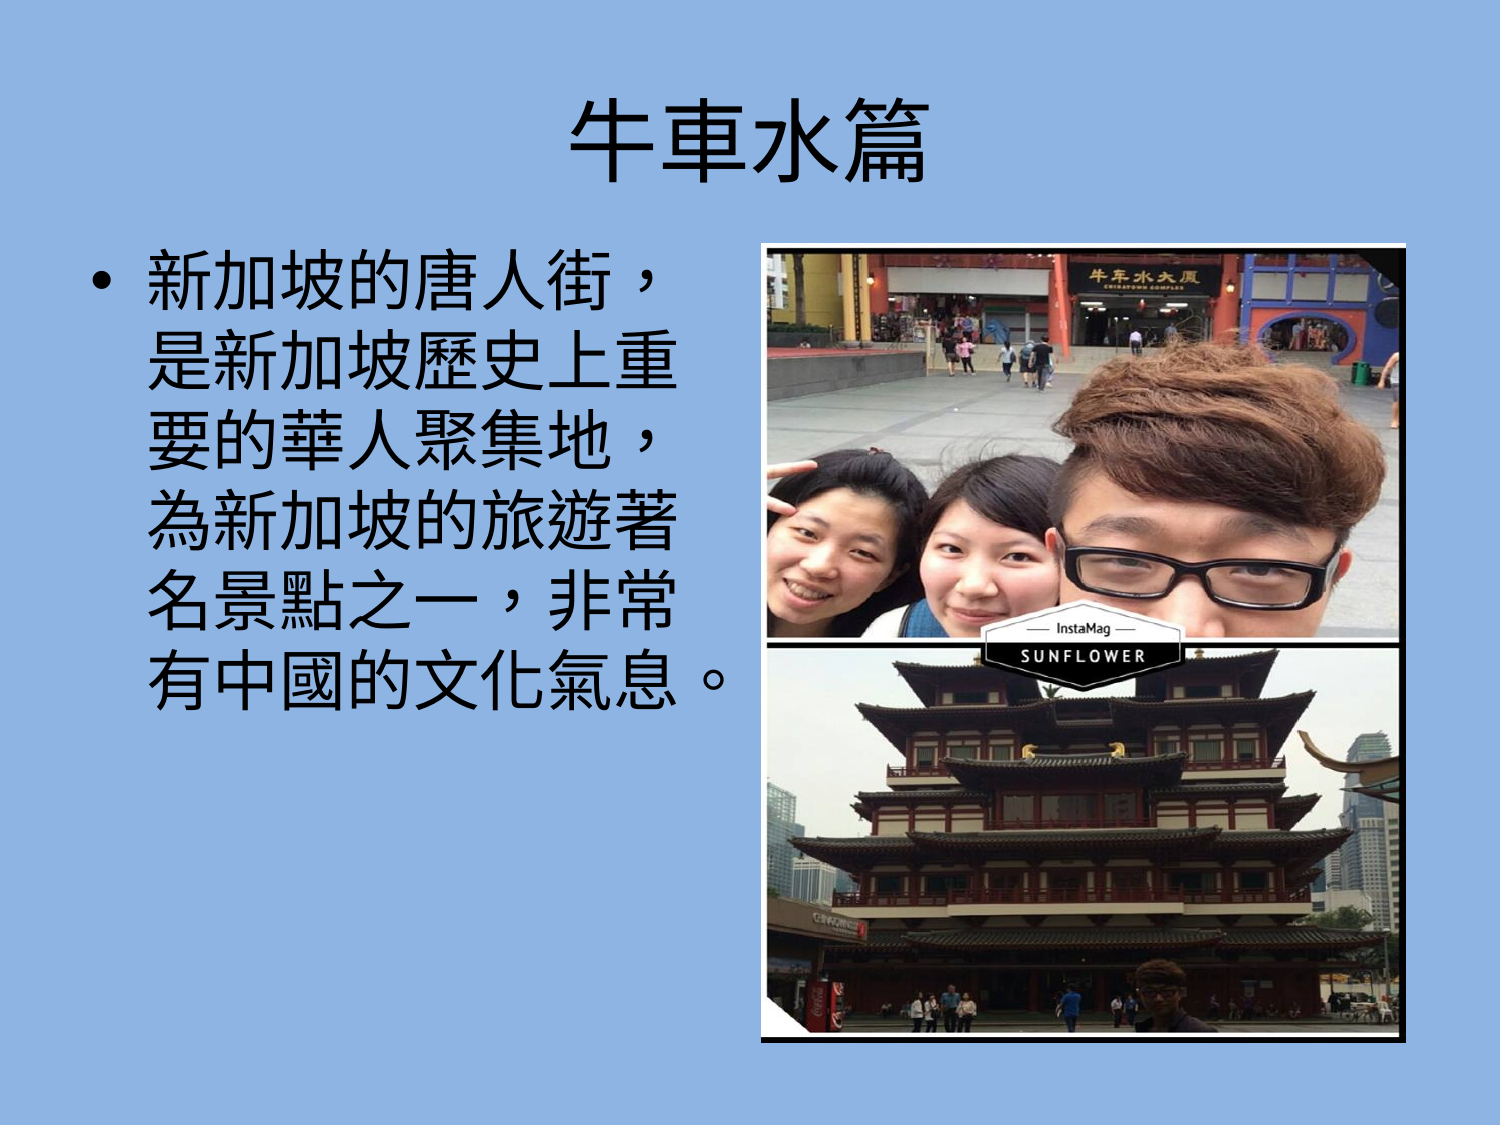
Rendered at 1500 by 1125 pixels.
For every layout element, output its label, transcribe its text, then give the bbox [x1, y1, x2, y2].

title 牛車水篇 [75, 45, 1425, 233]
picture [761, 243, 1406, 1043]
list 新加坡的唐人街，是新加坡歷史上重要的華人聚集地，為新加坡的旅遊著名景點之一，非常有中國的文化氣息。 [75, 231, 727, 1005]
